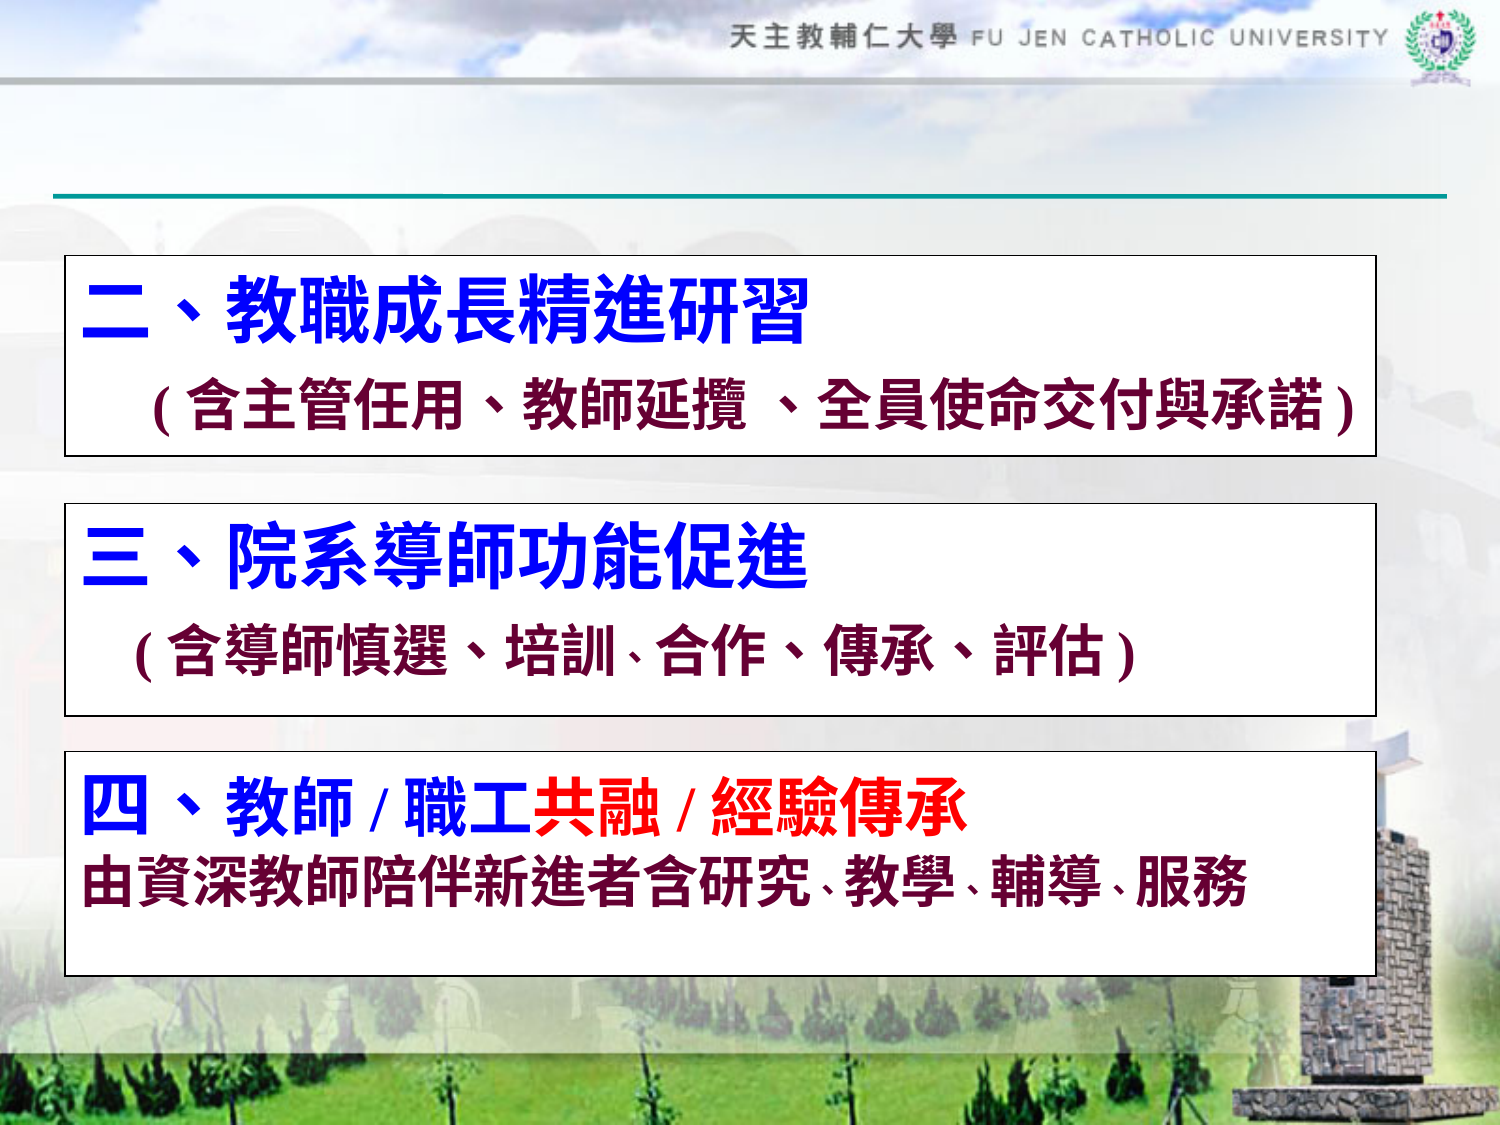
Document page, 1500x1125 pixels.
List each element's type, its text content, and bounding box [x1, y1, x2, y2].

text_box 四、教師/職工共融/經驗傳承 由資深教師陪伴新進者含研究、教學、輔導、服務 [64, 751, 1376, 977]
text_box 二、教職成長精進研習 (含主管任用、教師延攬 、全員使命交付與承諾) [64, 255, 1376, 457]
text_box 三、院系導師功能促進 (含導師慎選、培訓、合作、傳承、評估) [64, 503, 1376, 717]
